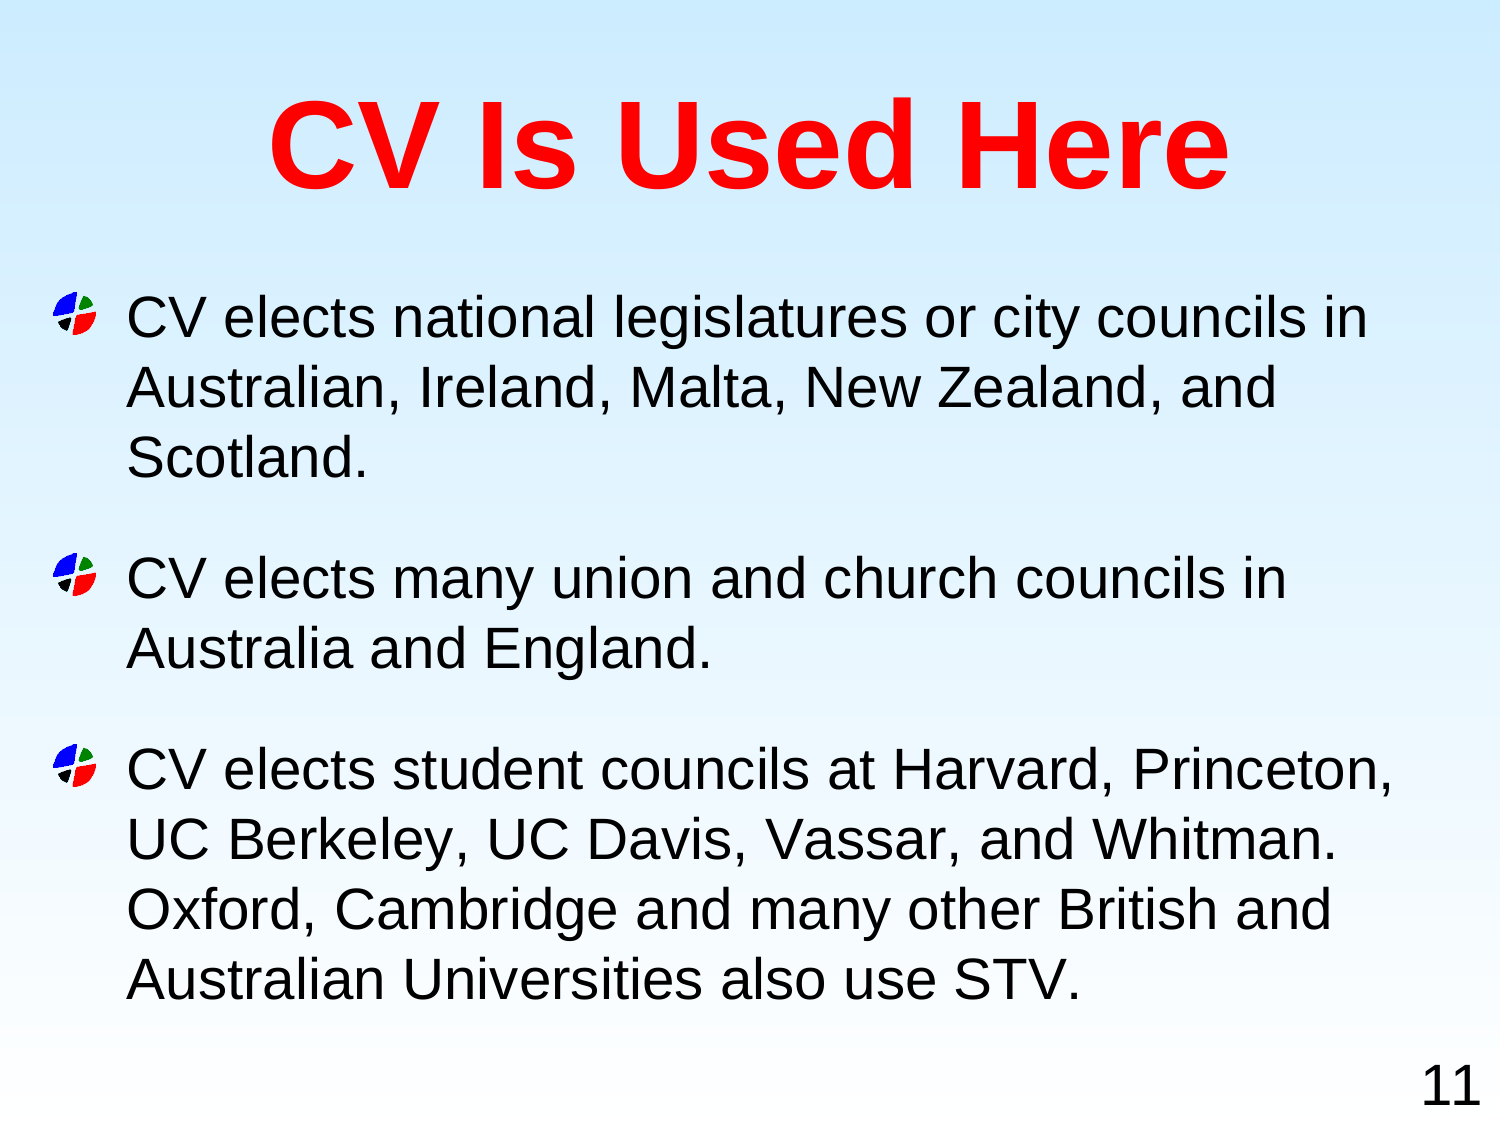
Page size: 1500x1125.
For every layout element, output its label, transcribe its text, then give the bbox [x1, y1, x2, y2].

text_box 5 [1400, 1039, 1500, 1125]
title CV Is Used Here [0, 51, 1500, 239]
picture [53, 553, 96, 596]
picture [53, 292, 96, 335]
picture [53, 744, 96, 787]
text_box CV elects national legislatures or city councils in Australian, Ireland, Malta, New Zealand, and Scotland. CV elects many union and church councils in Australia and England. CV elects student councils at Harvard, Princeton, UC Berkeley, UC Davis, Vassar, and Whitman. Oxford, Cambridge and many other British and Australian Universities also use STV. [0, 271, 1500, 1019]
